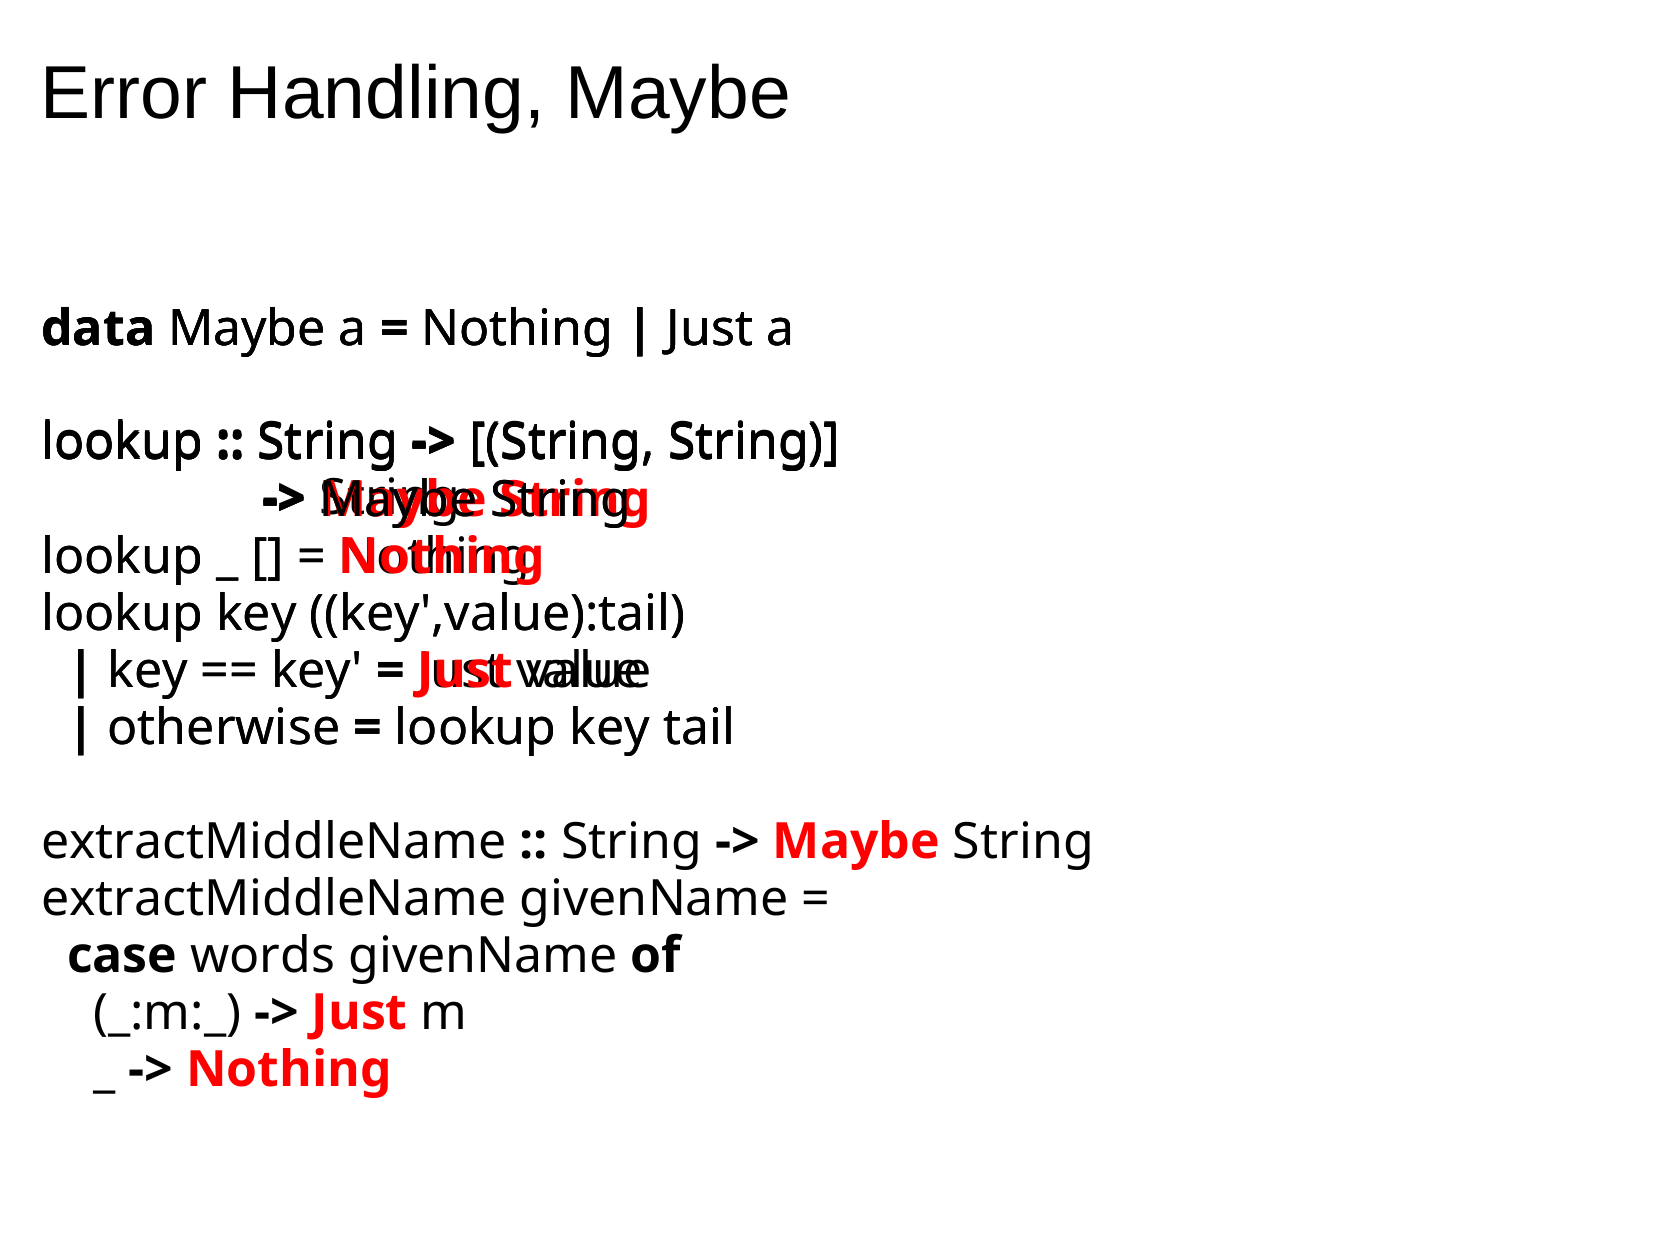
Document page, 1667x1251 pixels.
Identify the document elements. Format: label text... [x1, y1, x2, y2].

title Error Handling, Maybe [40, 50, 1627, 201]
list data Maybe a = Nothing | Just a lookup :: String -> [(String, String)] -> Maybe String lookup _ [] = Nothing lookup key ((key',value):tail) | key == key' = Just value | otherwise = lookup key tail [41, 299, 1238, 788]
list data Maybe a = Nothing | Just a lookup :: String -> [(String, String)] -> Maybe String lookup _ [] = Nothing lookup key ((key',value):tail) | key == key' = Just value | otherwise = lookup key tail extractMiddleName :: String -> Maybe String extractMiddleName givenName = case words givenName of (_:m:_) -> Just m _ -> Nothing [41, 299, 1628, 1211]
